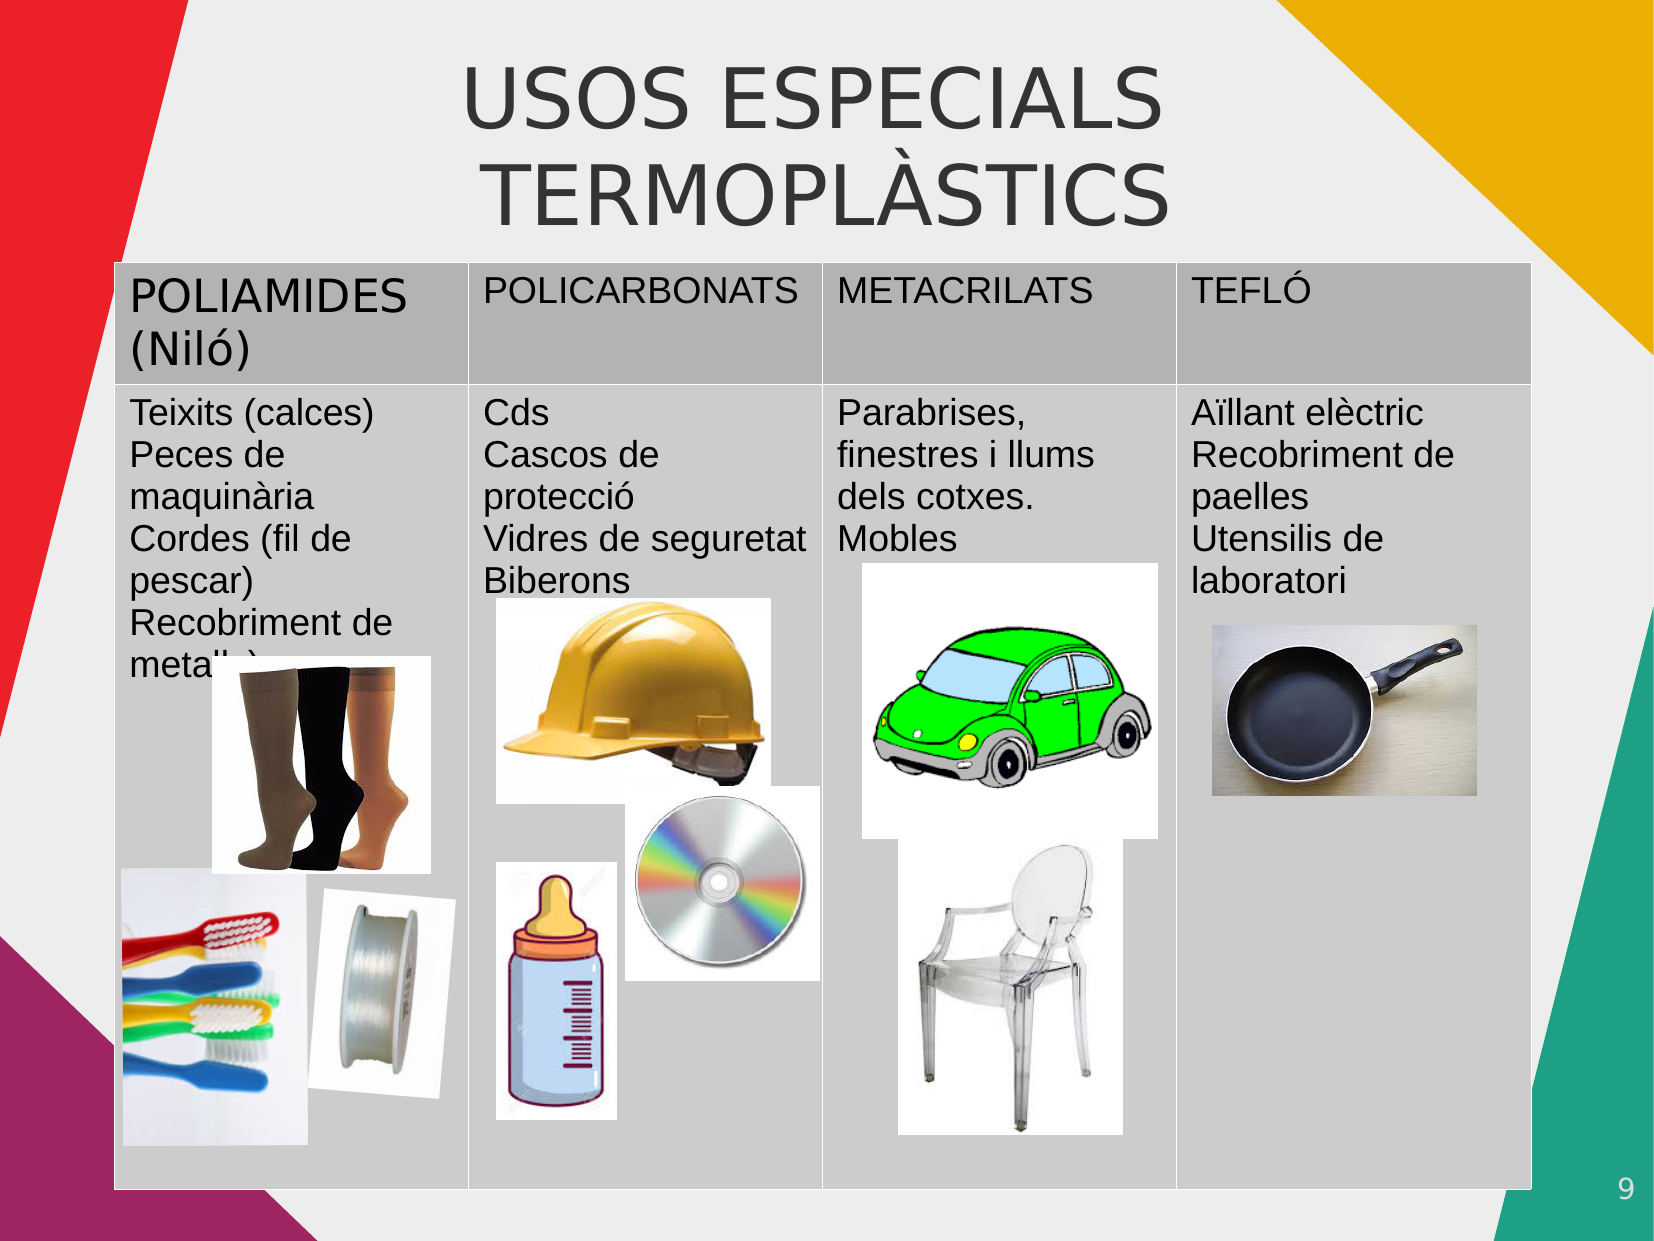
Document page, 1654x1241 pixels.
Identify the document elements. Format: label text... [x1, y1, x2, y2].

table_cell Cds Cascos de protecció Vidres de seguretat Biberons [469, 385, 822, 1189]
picture [862, 563, 1158, 1135]
table_header POLIAMIDES (Niló) [115, 263, 468, 384]
table_cell Teixits (calces) Peces de maquinària Cordes (fil de pescar) Recobriment de metalls) [115, 385, 468, 1189]
table_header POLICARBONATS [469, 263, 822, 384]
table_header METACRILATS [823, 263, 1176, 384]
picture [496, 598, 820, 981]
table_cell Aïllant elèctric Recobriment de paelles Utensilis de laboratori [1177, 385, 1531, 1189]
title USOS ESPECIALS TERMOPLÀSTICS [114, 49, 1539, 247]
table_header TEFLÓ [1177, 263, 1531, 384]
picture [496, 862, 617, 1120]
picture [121, 656, 456, 1146]
table_cell Parabrises, finestres i llums dels cotxes. Mobles [823, 385, 1176, 1189]
picture [1212, 625, 1477, 796]
